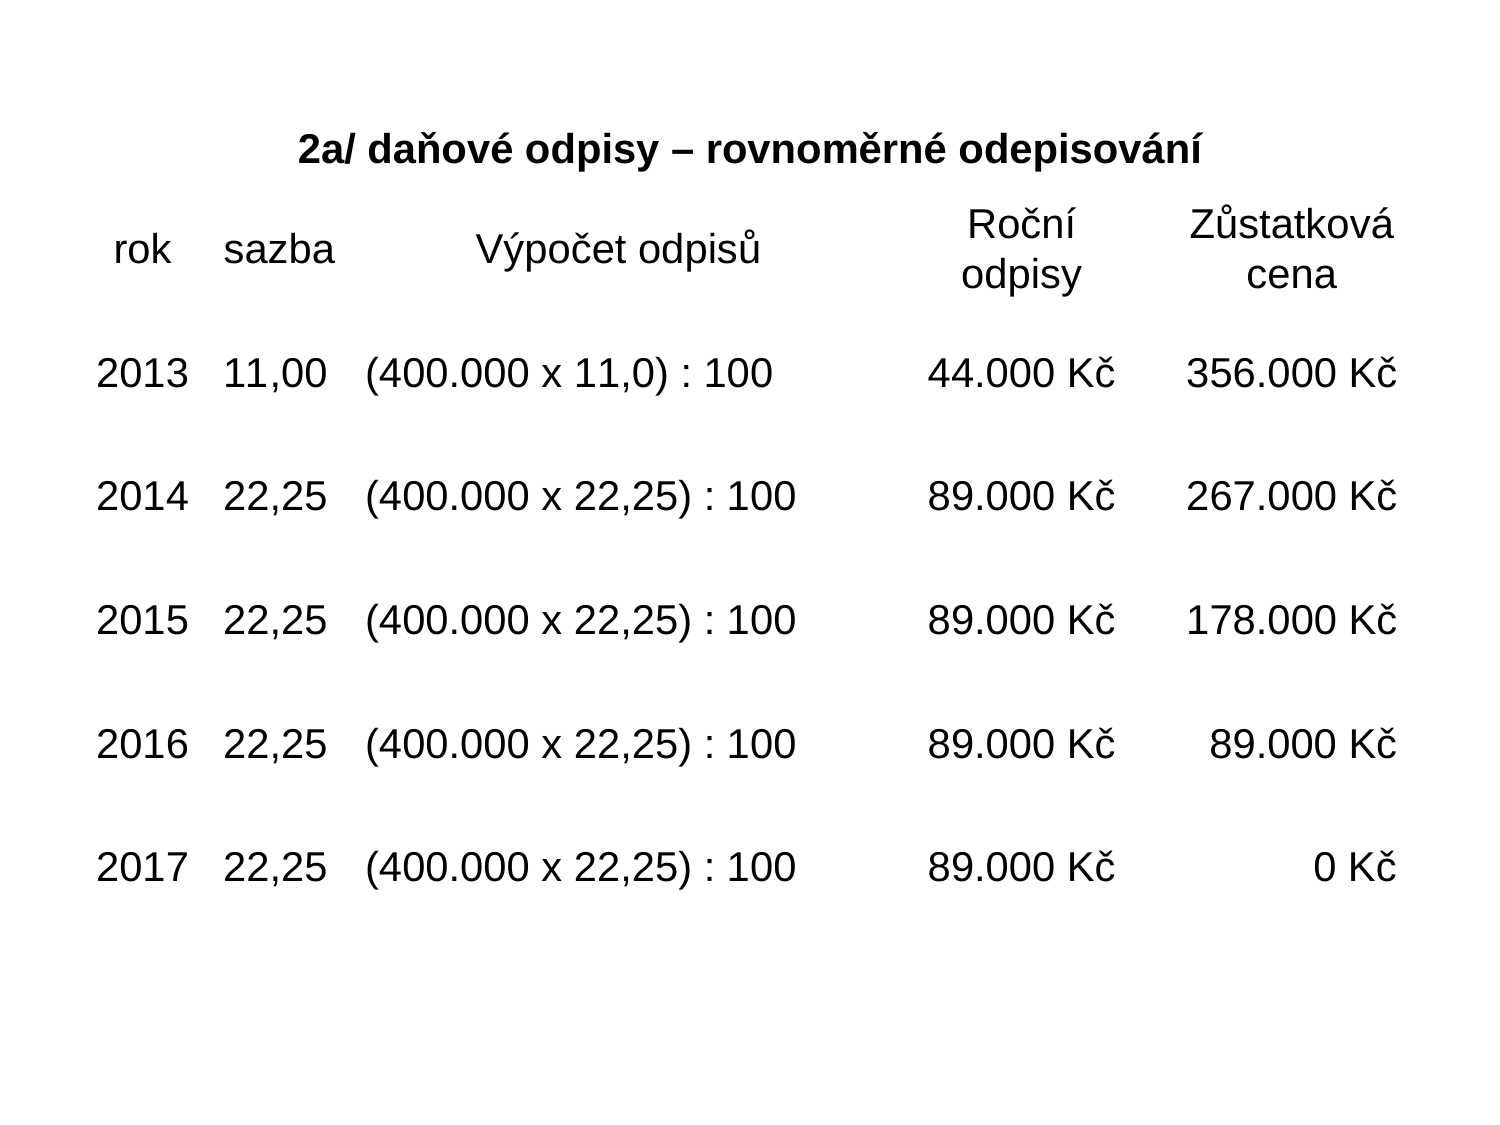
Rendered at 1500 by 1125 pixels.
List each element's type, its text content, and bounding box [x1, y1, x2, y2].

table_cell 2016 [77, 680, 208, 803]
table_cell 11,00 [208, 309, 350, 432]
table_cell 2014 [77, 432, 208, 556]
table_cell 22,25 [208, 432, 350, 556]
table_cell 2017 [77, 803, 208, 927]
table_cell (400.000 x 22,25) : 100 [350, 556, 887, 680]
table_header Roční odpisy [887, 185, 1157, 309]
table_cell 89.000 Kč [887, 803, 1157, 927]
table_cell 22,25 [208, 803, 350, 927]
table_cell 356.000 Kč [1157, 309, 1427, 432]
title 2a/ daňové odpisy – rovnoměrné odepisování [75, 14, 1426, 180]
table_header Výpočet odpisů [350, 185, 887, 309]
table_cell 89.000 Kč [1157, 680, 1427, 803]
table_cell (400.000 x 22,25) : 100 [350, 680, 887, 803]
table_cell (400.000 x 22,25) : 100 [350, 432, 887, 556]
table_header rok [77, 185, 208, 309]
table_cell (400.000 x 11,0) : 100 [350, 309, 887, 432]
table_cell 0 Kč [1157, 803, 1427, 927]
table_header sazba [208, 185, 350, 309]
table_cell 2015 [77, 556, 208, 680]
table_cell 89.000 Kč [887, 680, 1157, 803]
table_cell (400.000 x 22,25) : 100 [350, 803, 887, 927]
table_cell 22,25 [208, 680, 350, 803]
table_cell 22,25 [208, 556, 350, 680]
table_cell 2013 [77, 309, 208, 432]
table_cell 178.000 Kč [1157, 556, 1427, 680]
table_cell 44.000 Kč [887, 309, 1157, 432]
table_cell 89.000 Kč [887, 432, 1157, 556]
table_cell 267.000 Kč [1157, 432, 1427, 556]
table_header Zůstatková cena [1157, 185, 1427, 309]
table_cell 89.000 Kč [887, 556, 1157, 680]
